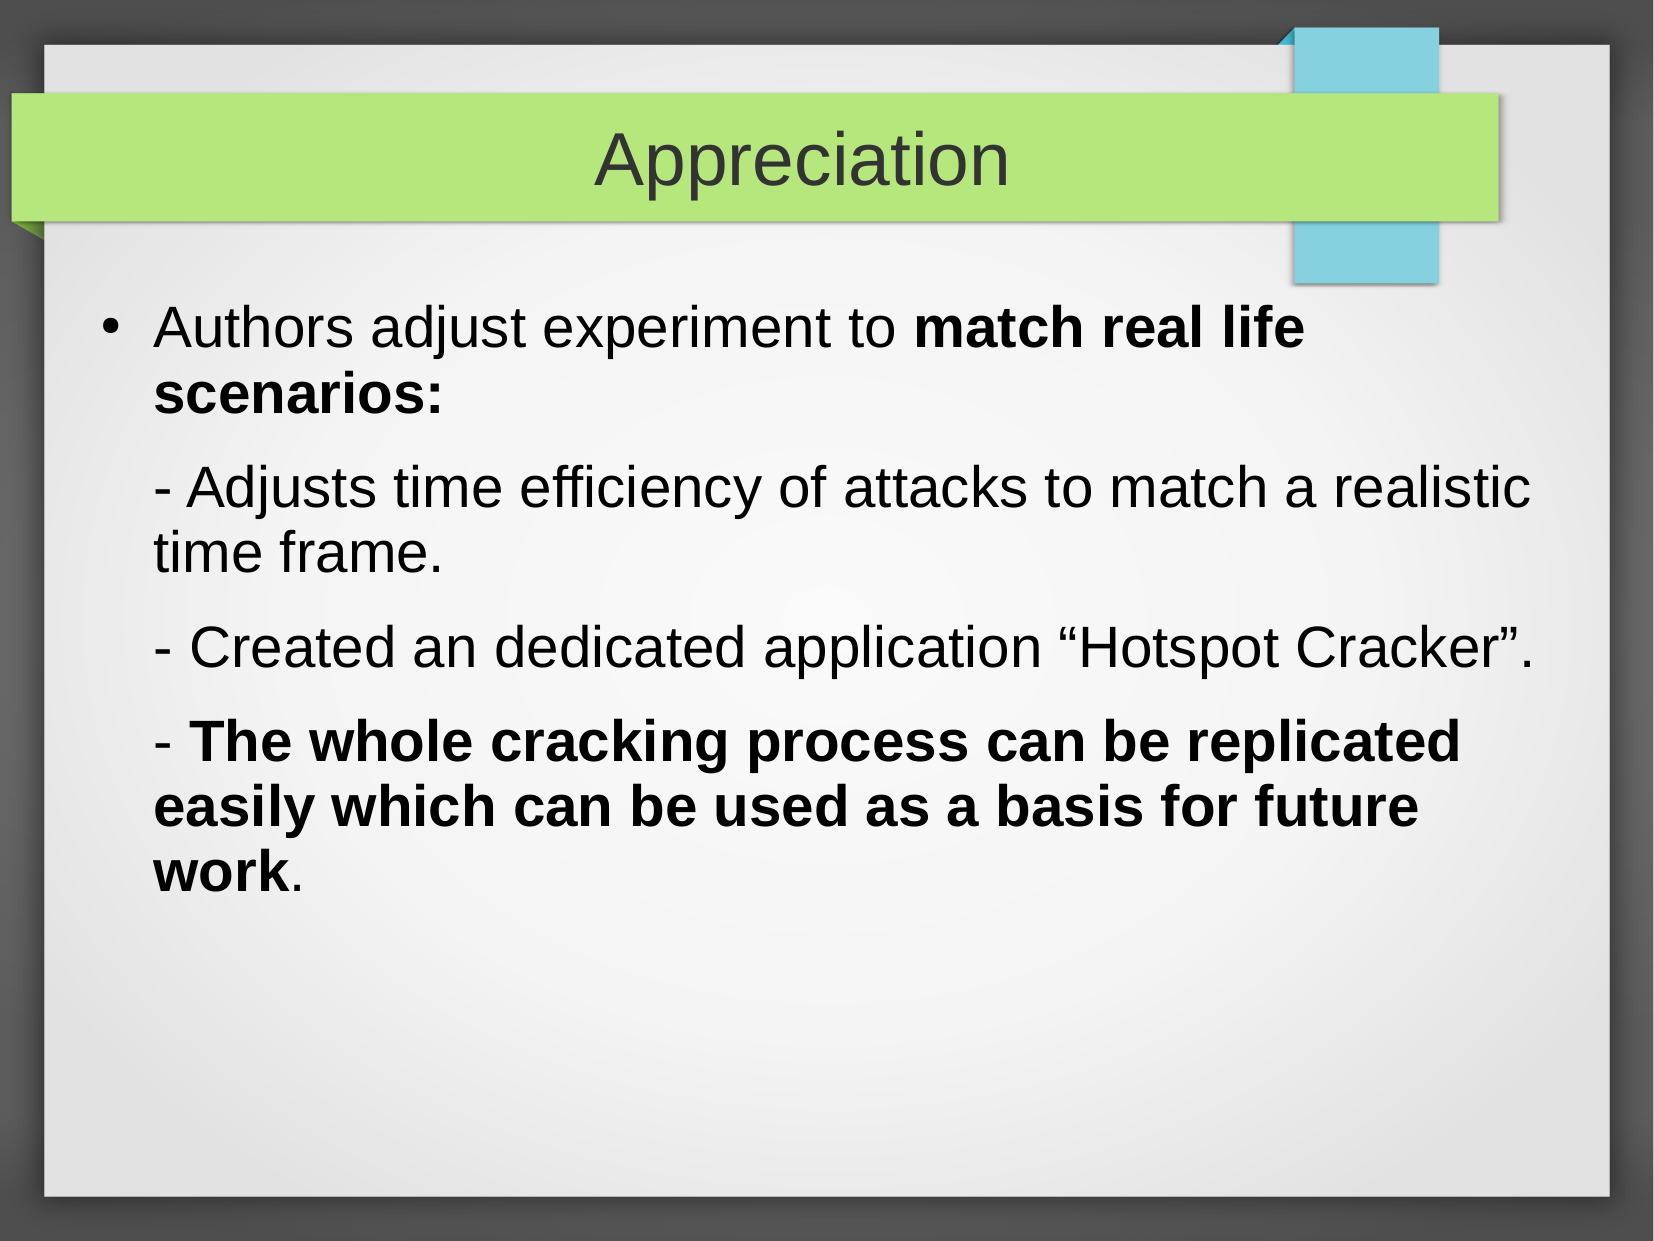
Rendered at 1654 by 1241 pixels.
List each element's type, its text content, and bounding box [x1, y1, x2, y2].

list Authors adjust experiment to match real life scenarios: - Adjusts time efficiency of attacks to match a realistic time frame. - Created an dedicated application “Hotspot Cracker”. - The whole cracking process can be replicated easily which can be used as a basis for future work. [82, 295, 1538, 1123]
picture [0, 0, 1654, 1241]
title Appreciation [70, 106, 1536, 213]
